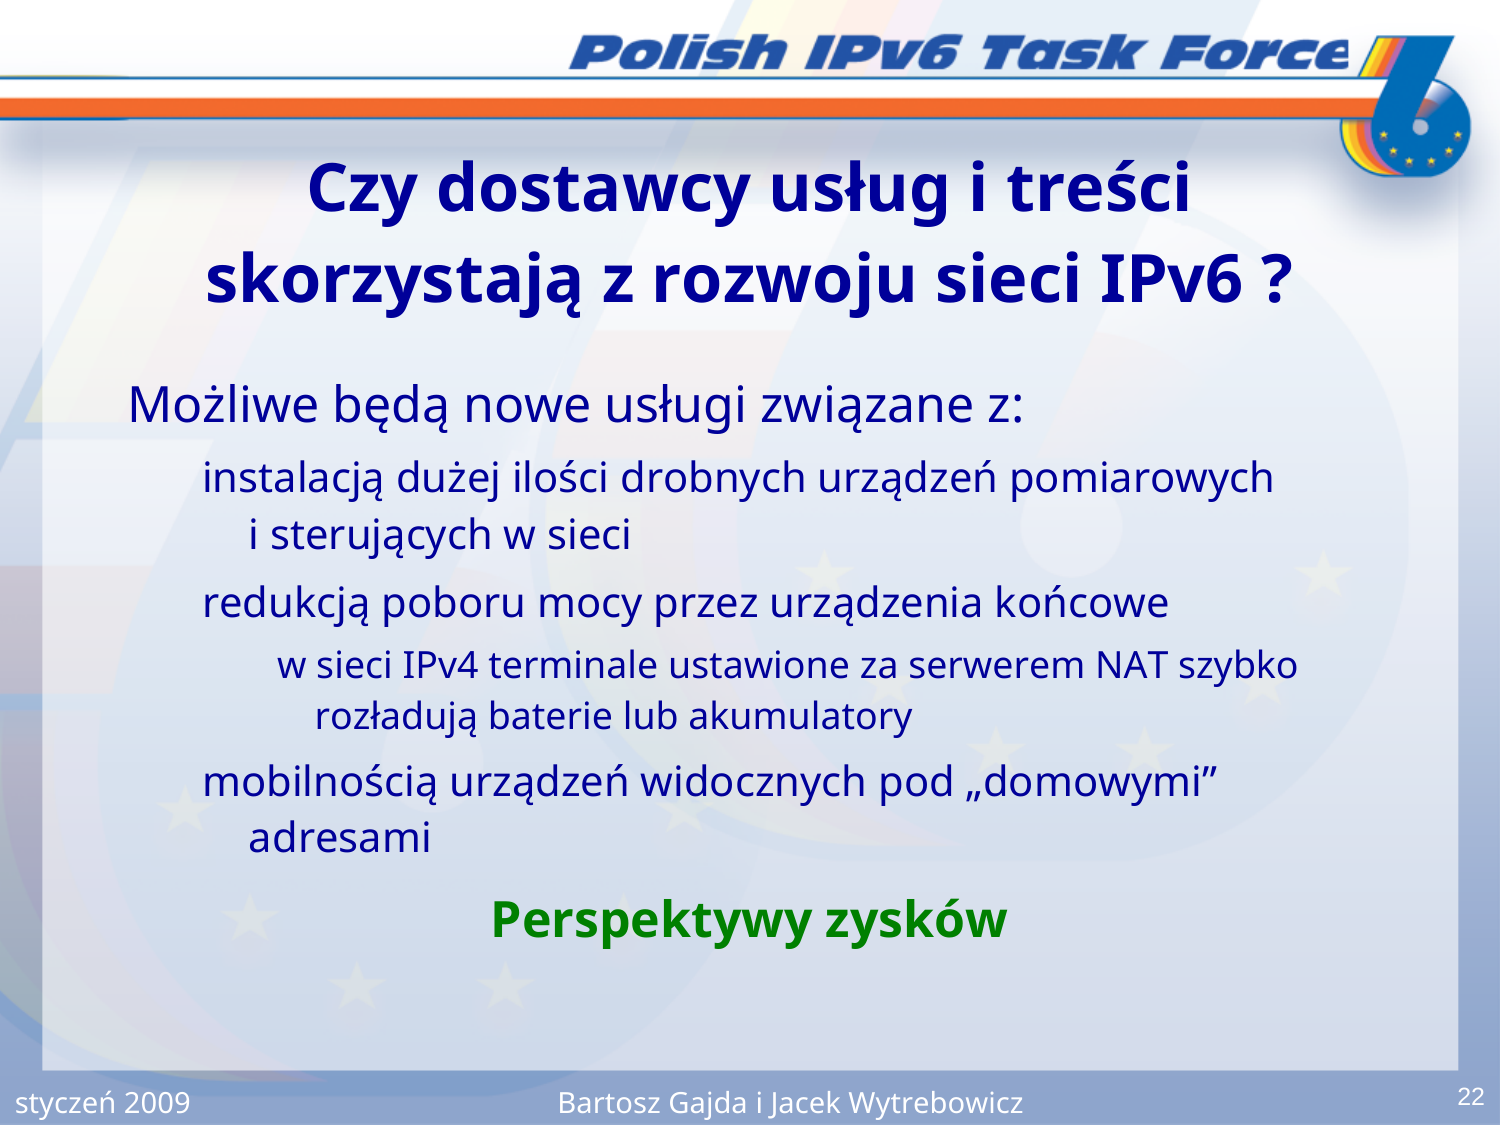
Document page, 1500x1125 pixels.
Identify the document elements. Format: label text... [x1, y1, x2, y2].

picture [0, 0, 1500, 1125]
list Możliwe będą nowe usługi związane z: instalacją dużej ilości drobnych urządzeń pomiarowych i sterujących w sieci redukcją poboru mocy przez urządzenia końcowe w sieci IPv4 terminale ustawione za serwerem NAT szybko rozładują baterie lub akumulatory mobilnością urządzeń widocznych pod „domowymi” adresami Perspektywy zysków [112, 361, 1388, 1037]
title Czy dostawcy usług i treści skorzystają z rozwoju sieci IPv6 ? [112, 137, 1388, 325]
